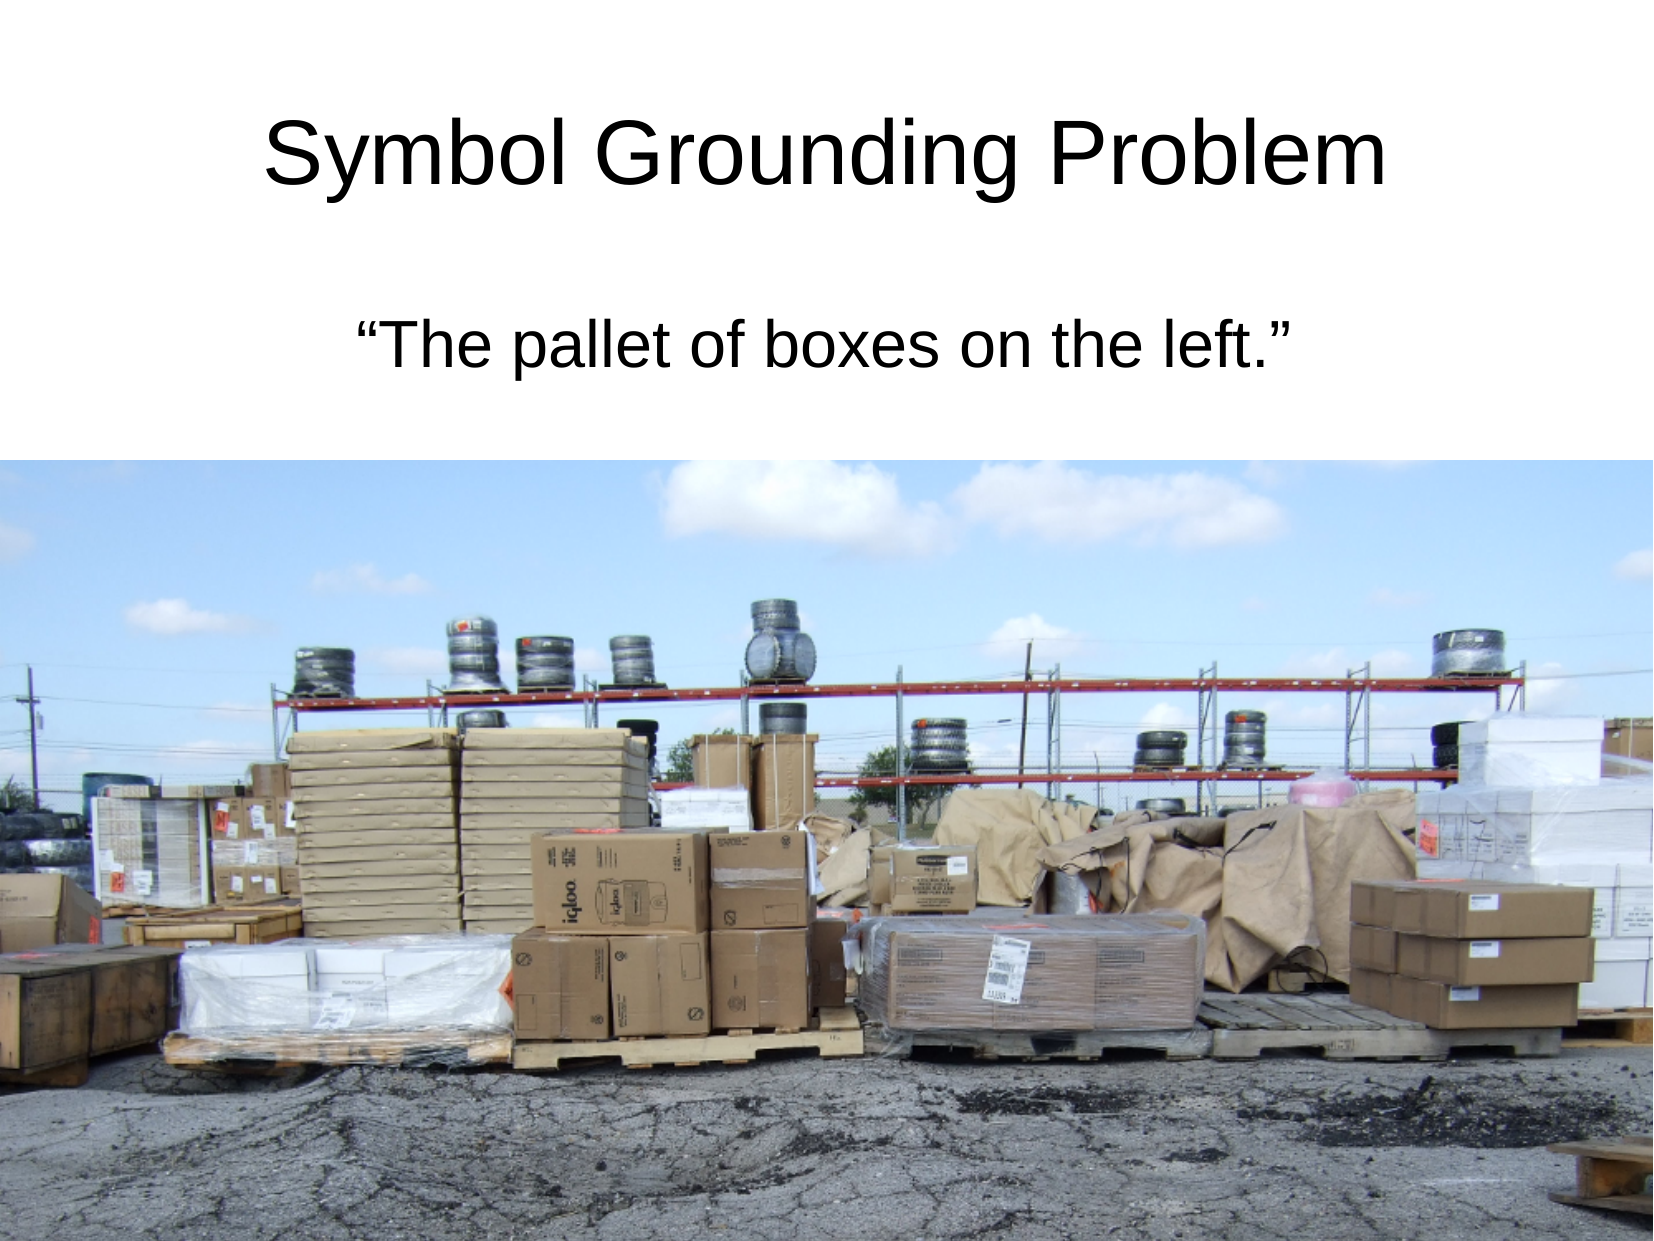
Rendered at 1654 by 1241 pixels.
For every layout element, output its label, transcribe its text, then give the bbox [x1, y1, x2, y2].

title Symbol Grounding Problem [82, 49, 1571, 257]
text_box “The pallet of boxes on the left.” [341, 300, 1312, 390]
picture [0, 460, 1653, 1241]
